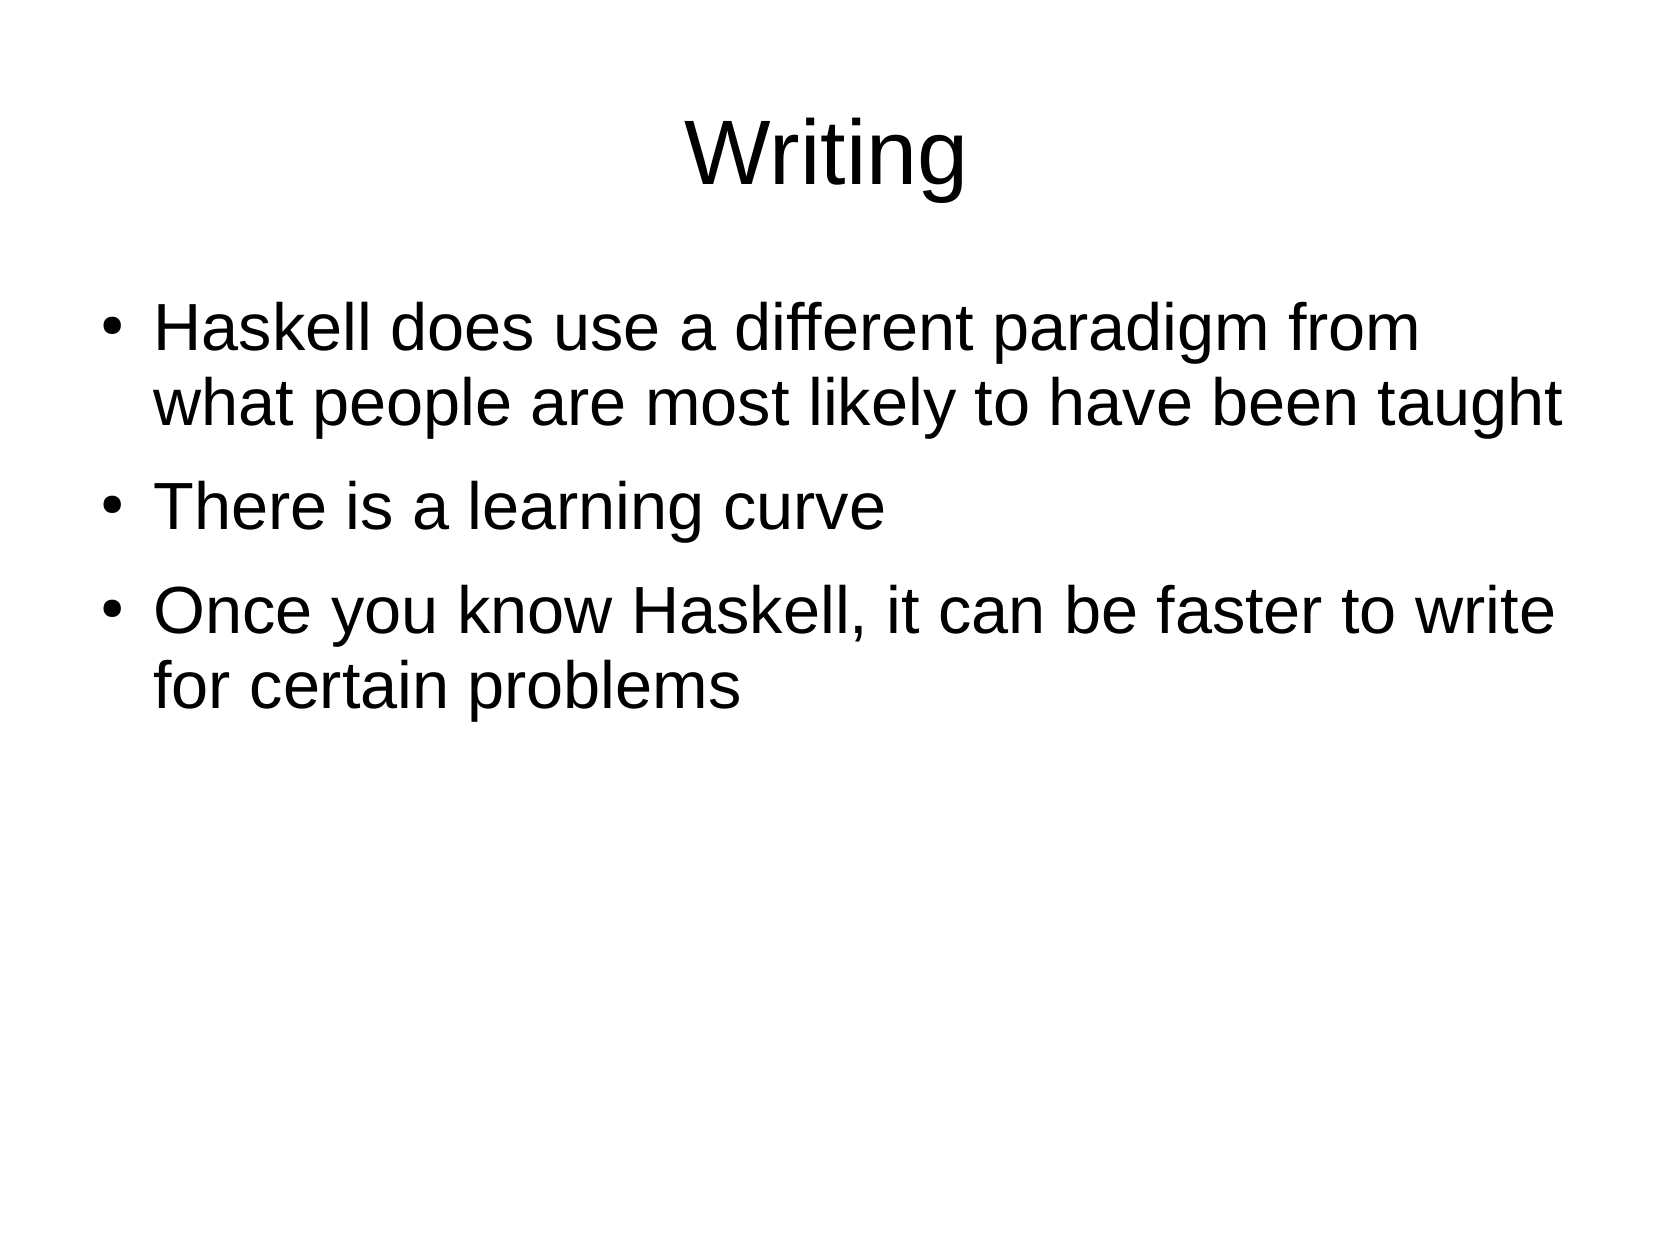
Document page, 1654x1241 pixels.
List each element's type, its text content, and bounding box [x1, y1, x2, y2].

title Writing [82, 49, 1571, 257]
list Haskell does use a different paradigm from what people are most likely to have been taught There is a learning curve Once you know Haskell, it can be faster to write for certain problems [82, 290, 1571, 1010]
